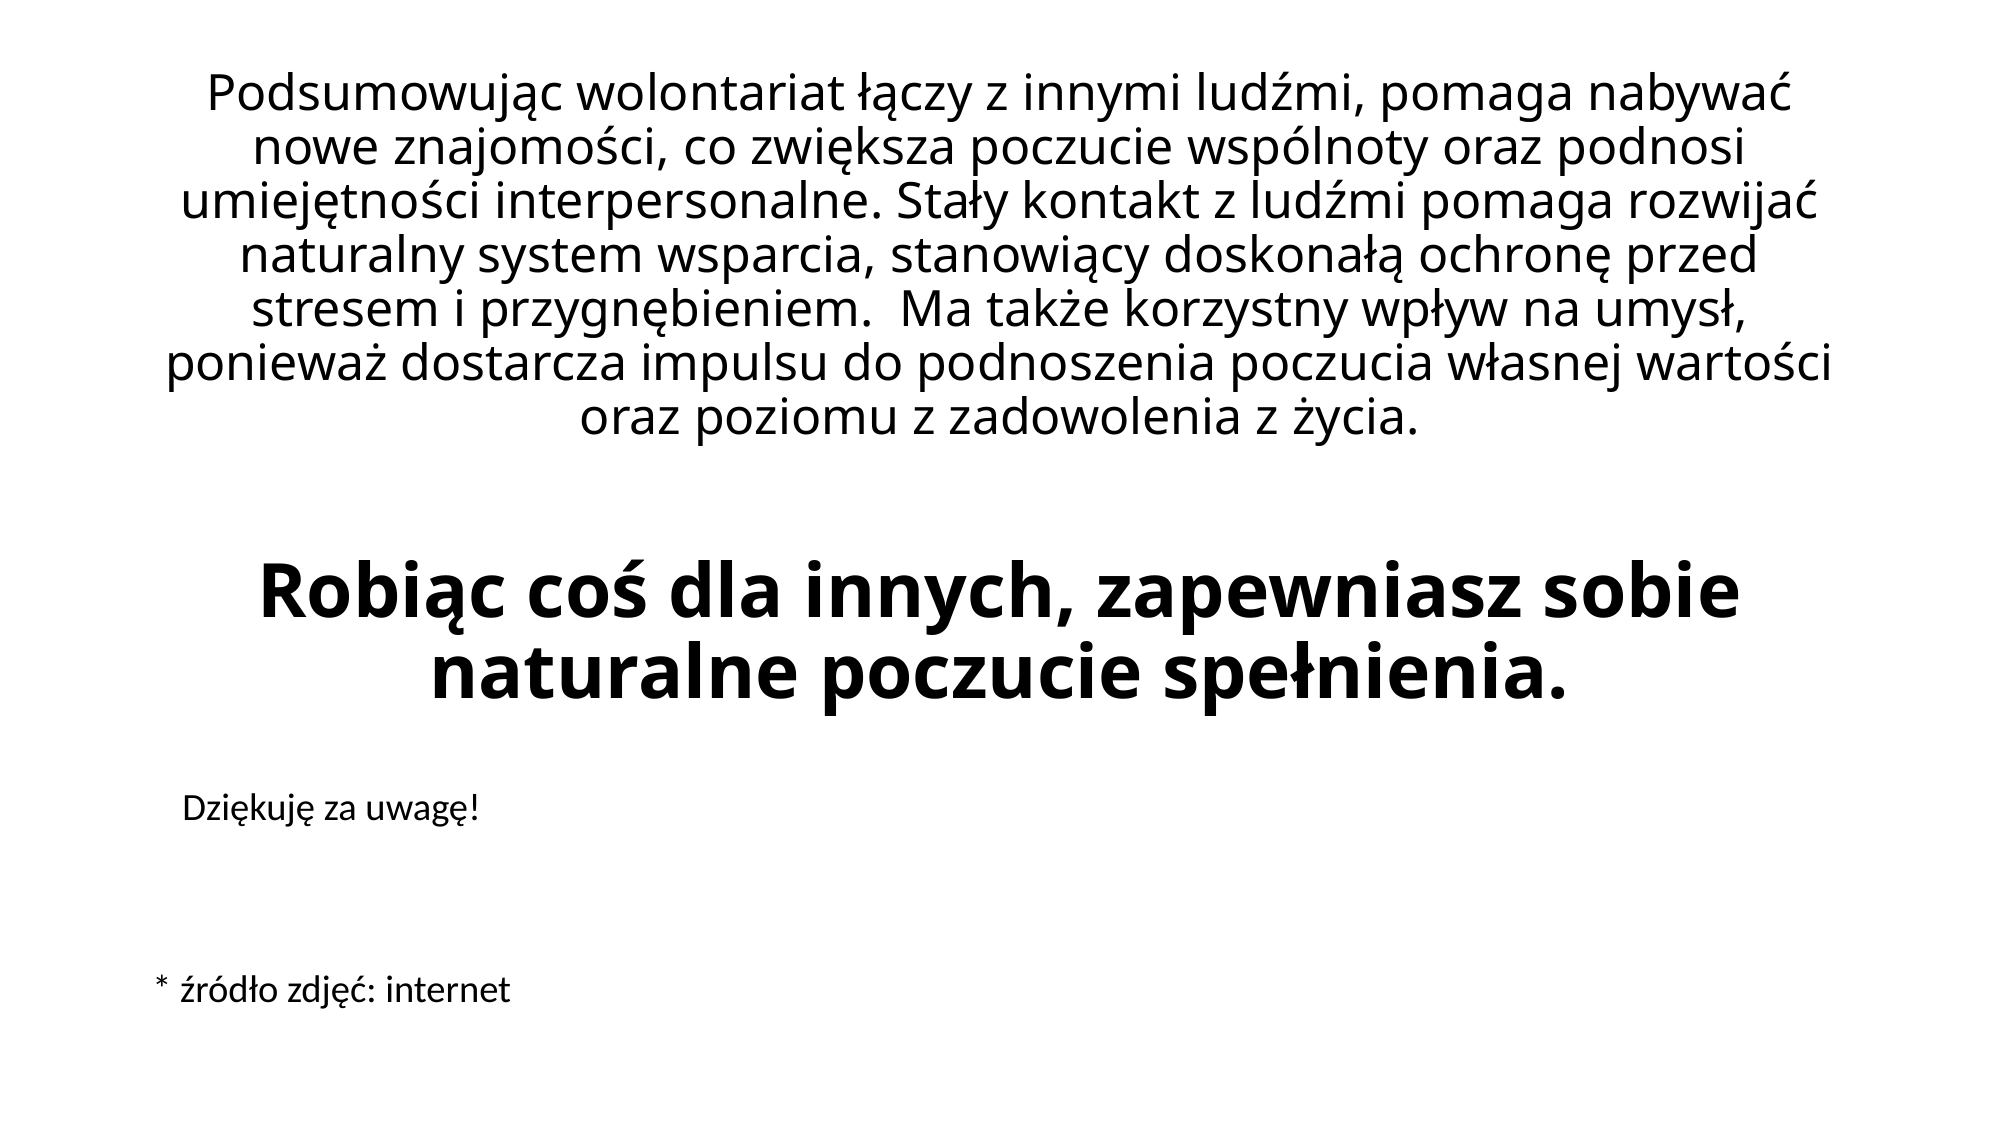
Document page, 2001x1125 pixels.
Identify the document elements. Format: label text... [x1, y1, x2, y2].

title Podsumowując wolontariat łączy z innymi ludźmi, pomaga nabywać nowe znajomości, co zwiększa poczucie wspólnoty oraz podnosi umiejętności interpersonalne. Stały kontakt z ludźmi pomaga rozwijać naturalny system wsparcia, stanowiący doskonałą ochronę przed stresem i przygnębieniem. Ma także korzystny wpływ na umysł, ponieważ dostarcza impulsu do podnoszenia poczucia własnej wartości oraz poziomu z zadowolenia z życia. Robiąc coś dla innych, zapewniasz sobie naturalne poczucie spełnienia. [137, 59, 1863, 760]
list Dziękuję za uwagę! * źródło zdjęć: internet [137, 779, 1863, 1019]
